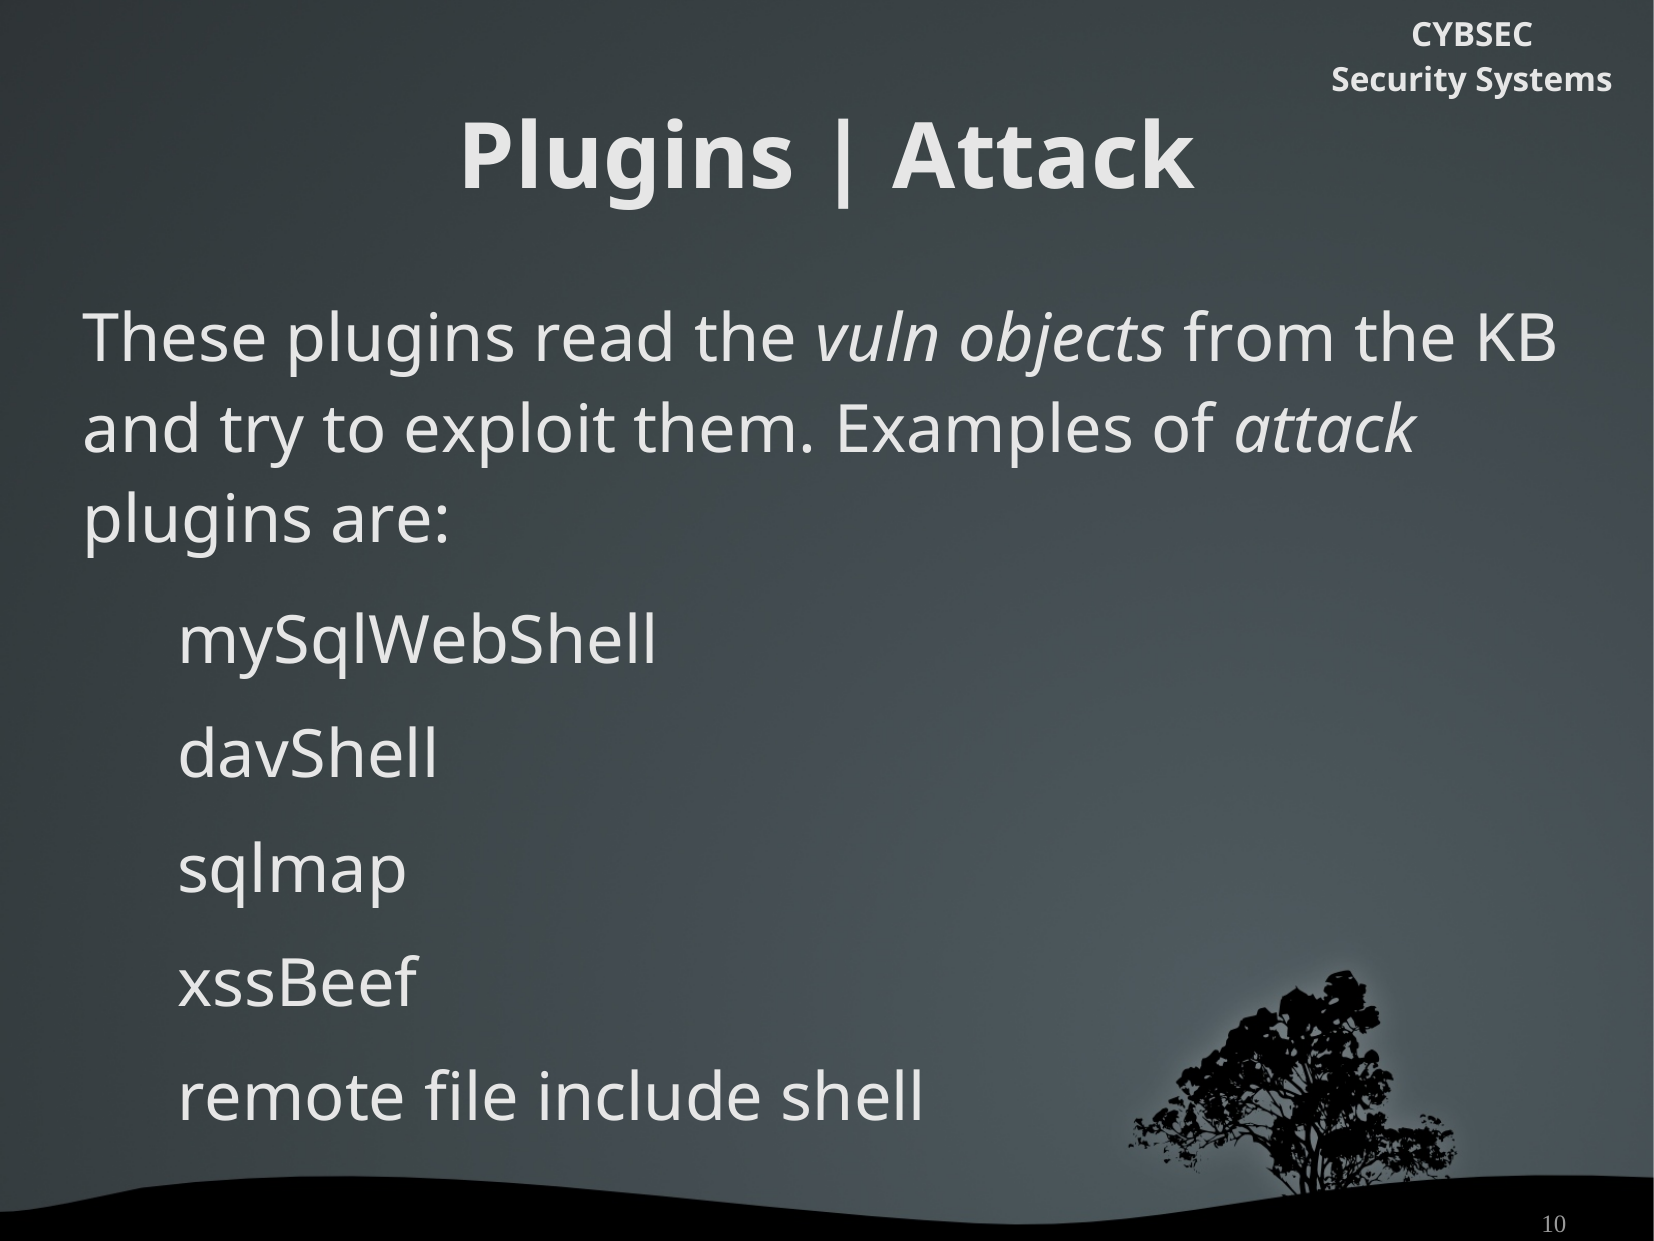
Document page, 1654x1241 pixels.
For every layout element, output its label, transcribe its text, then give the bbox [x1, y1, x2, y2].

title Plugins | Attack [82, 49, 1571, 257]
picture [0, 0, 1654, 1241]
title CYBSEC Security Systems [1290, 0, 1654, 113]
list These plugins read the vuln objects from the KB and try to exploit them. Examples of attack plugins are: mySqlWebShell davShell sqlmap xssBeef remote file include shell [82, 290, 1571, 1109]
